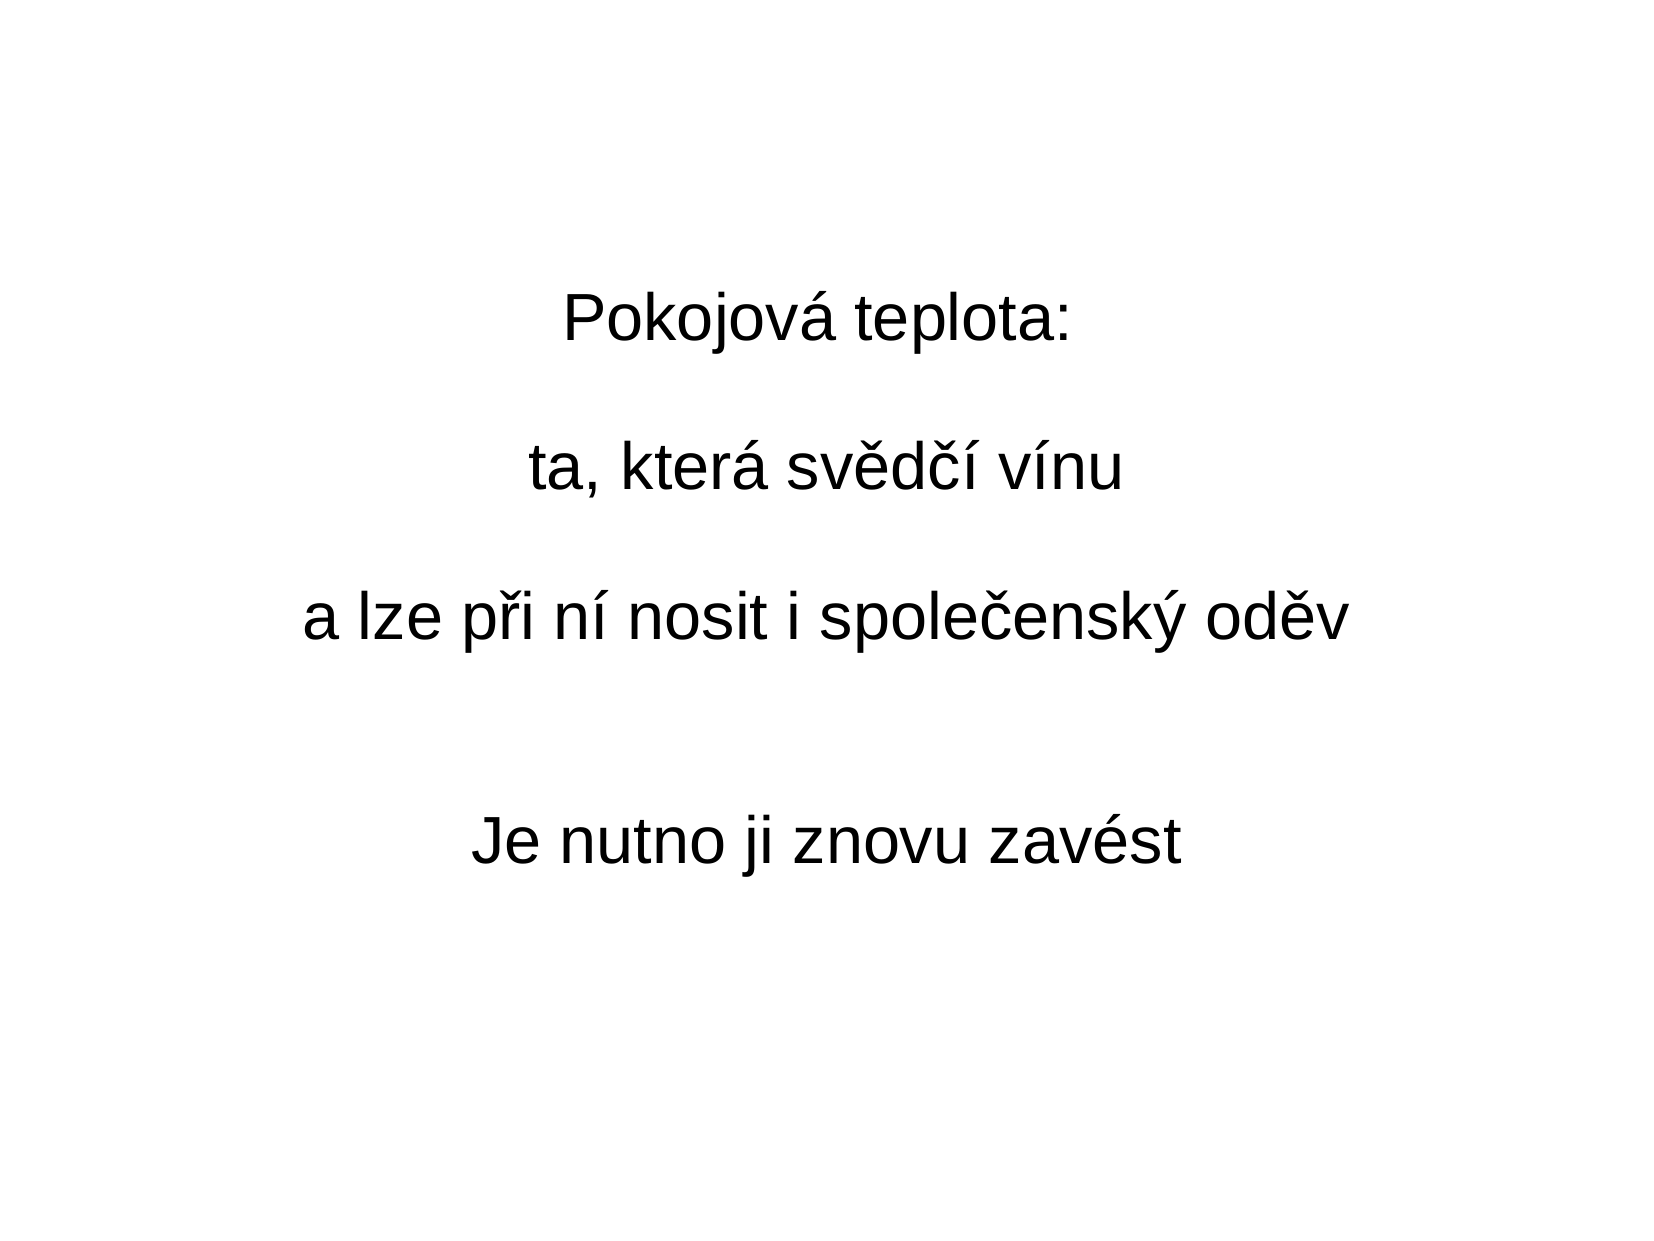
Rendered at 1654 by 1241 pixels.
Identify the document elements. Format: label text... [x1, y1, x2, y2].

subtitle Pokojová teplota: ta, která svědčí vínu a lze při ní nosit i společenský oděv Je nutno ji znovu zavést [82, 56, 1571, 1102]
